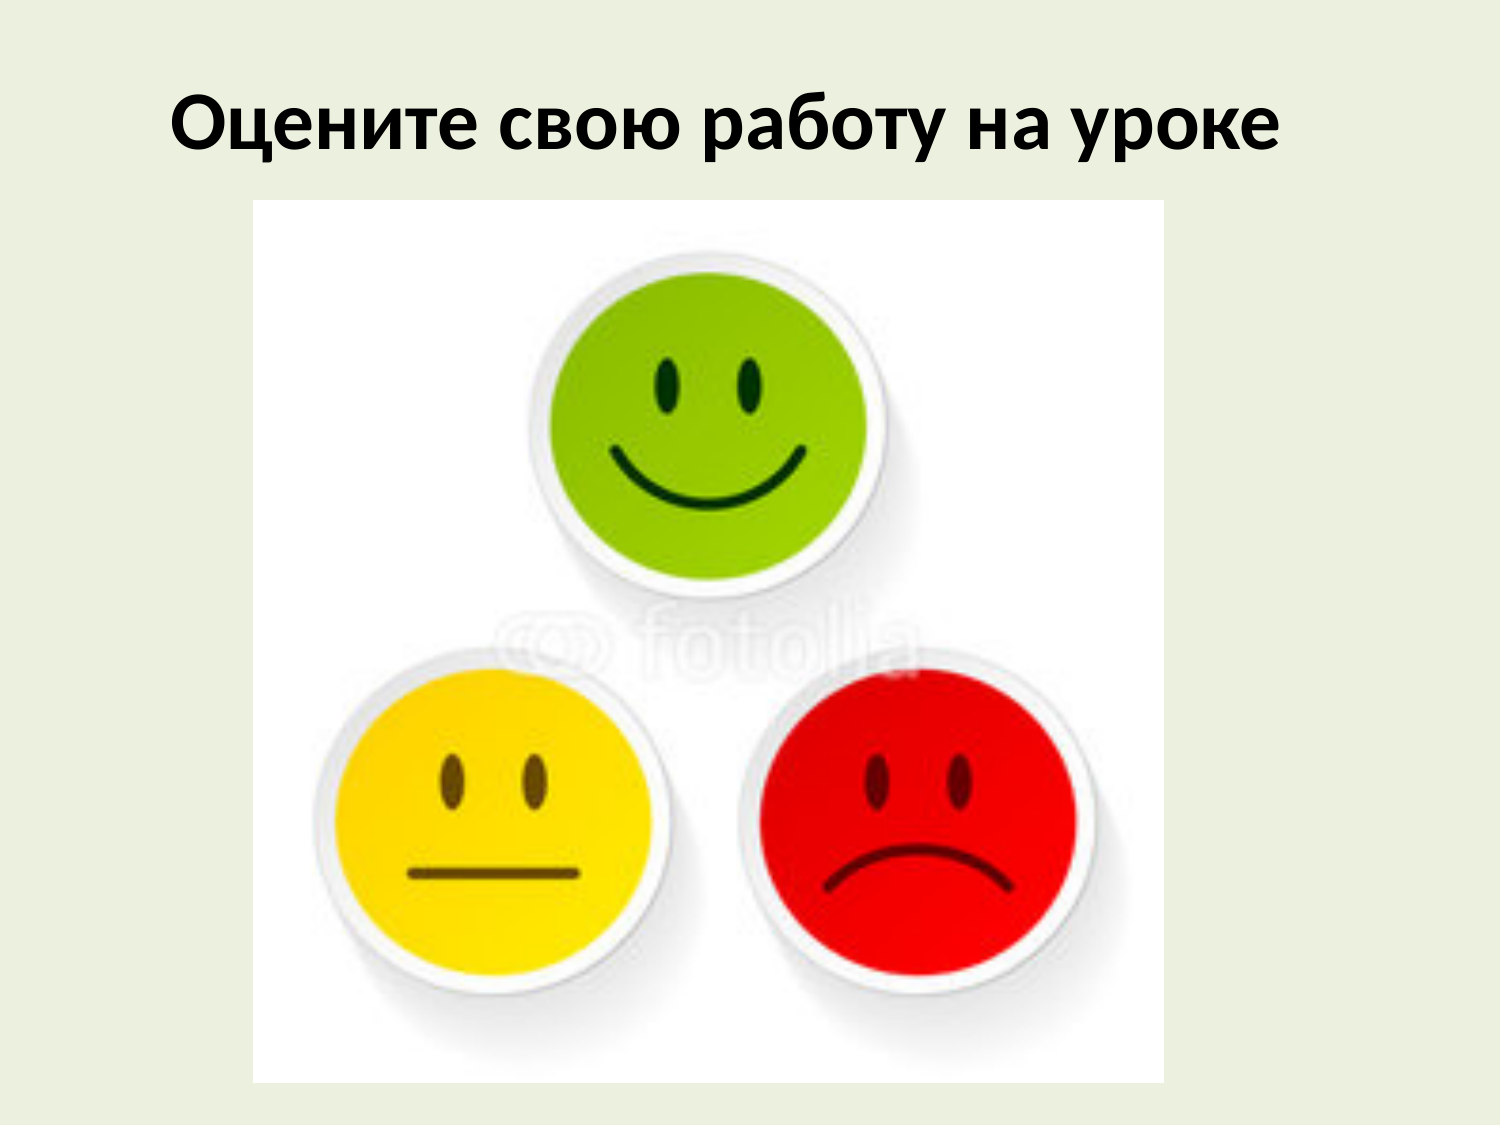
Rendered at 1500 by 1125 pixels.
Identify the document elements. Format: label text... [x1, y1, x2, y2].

picture [253, 200, 1164, 1083]
text_box Оцените свою работу на уроке [123, 58, 1329, 174]
